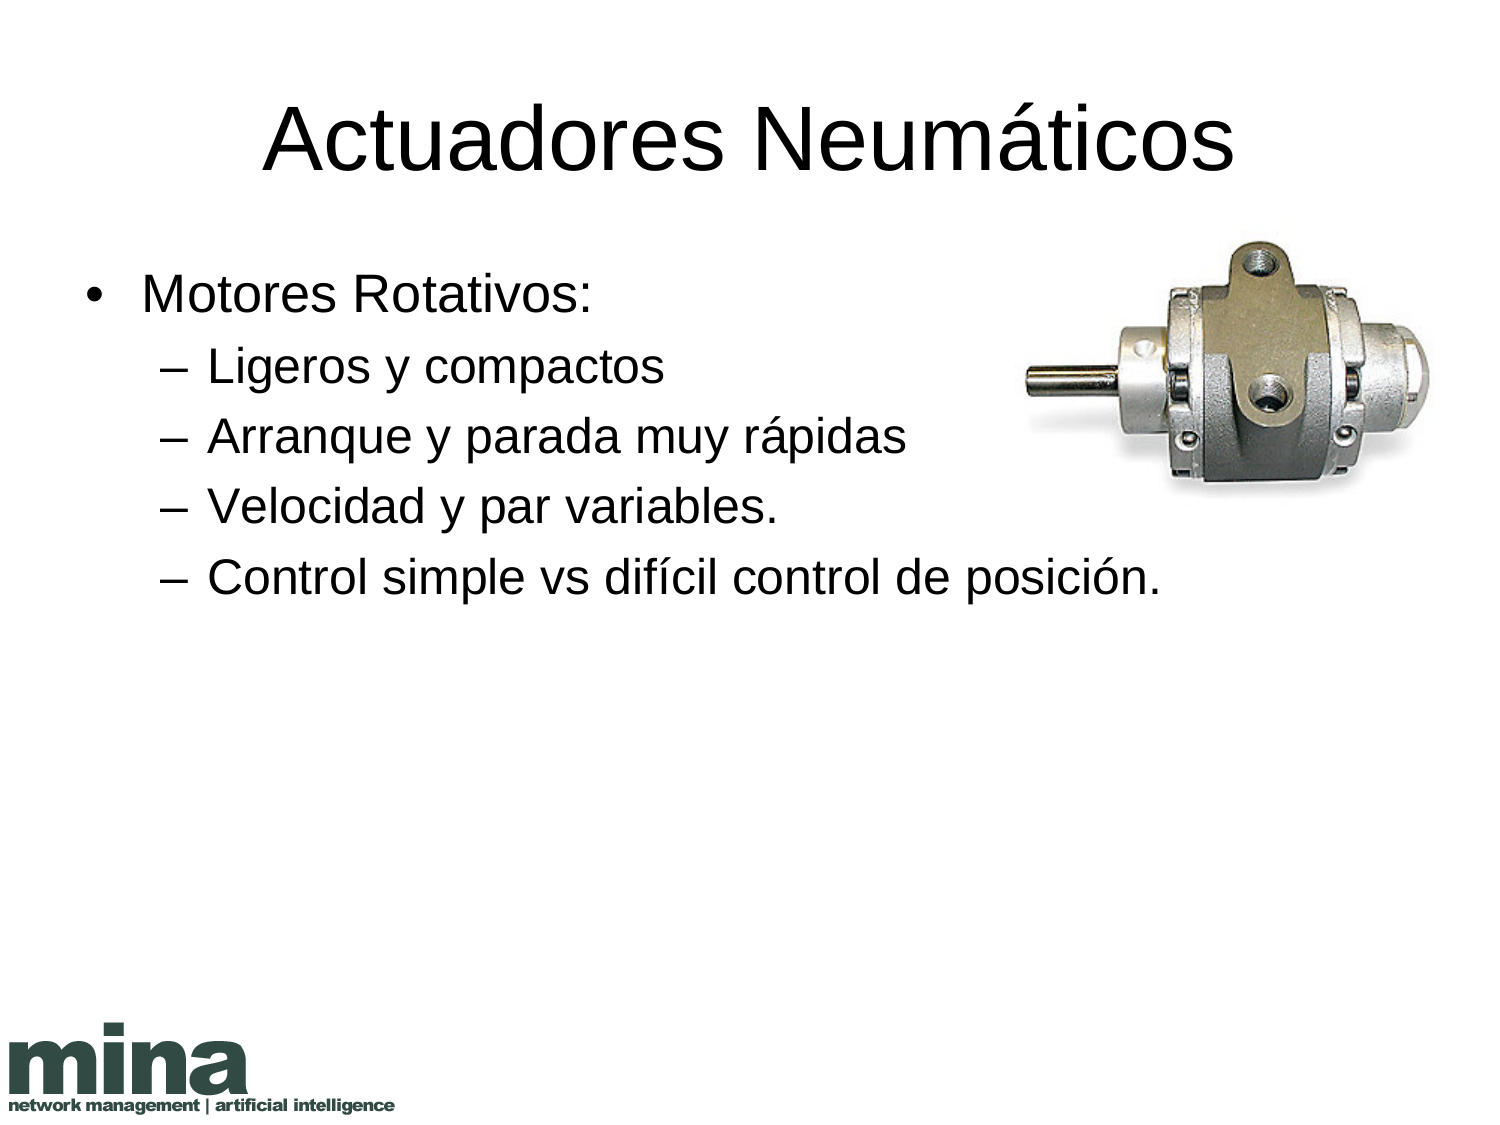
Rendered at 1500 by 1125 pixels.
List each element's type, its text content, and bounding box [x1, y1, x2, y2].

picture [0, 1016, 402, 1119]
picture [1003, 147, 1452, 596]
list Motores Rotativos: Ligeros y compactos Arranque y parada muy rápidas Velocidad y par variables. Control simple vs difícil control de posición. [70, 261, 1447, 1004]
title Actuadores Neumáticos [75, 45, 1426, 233]
